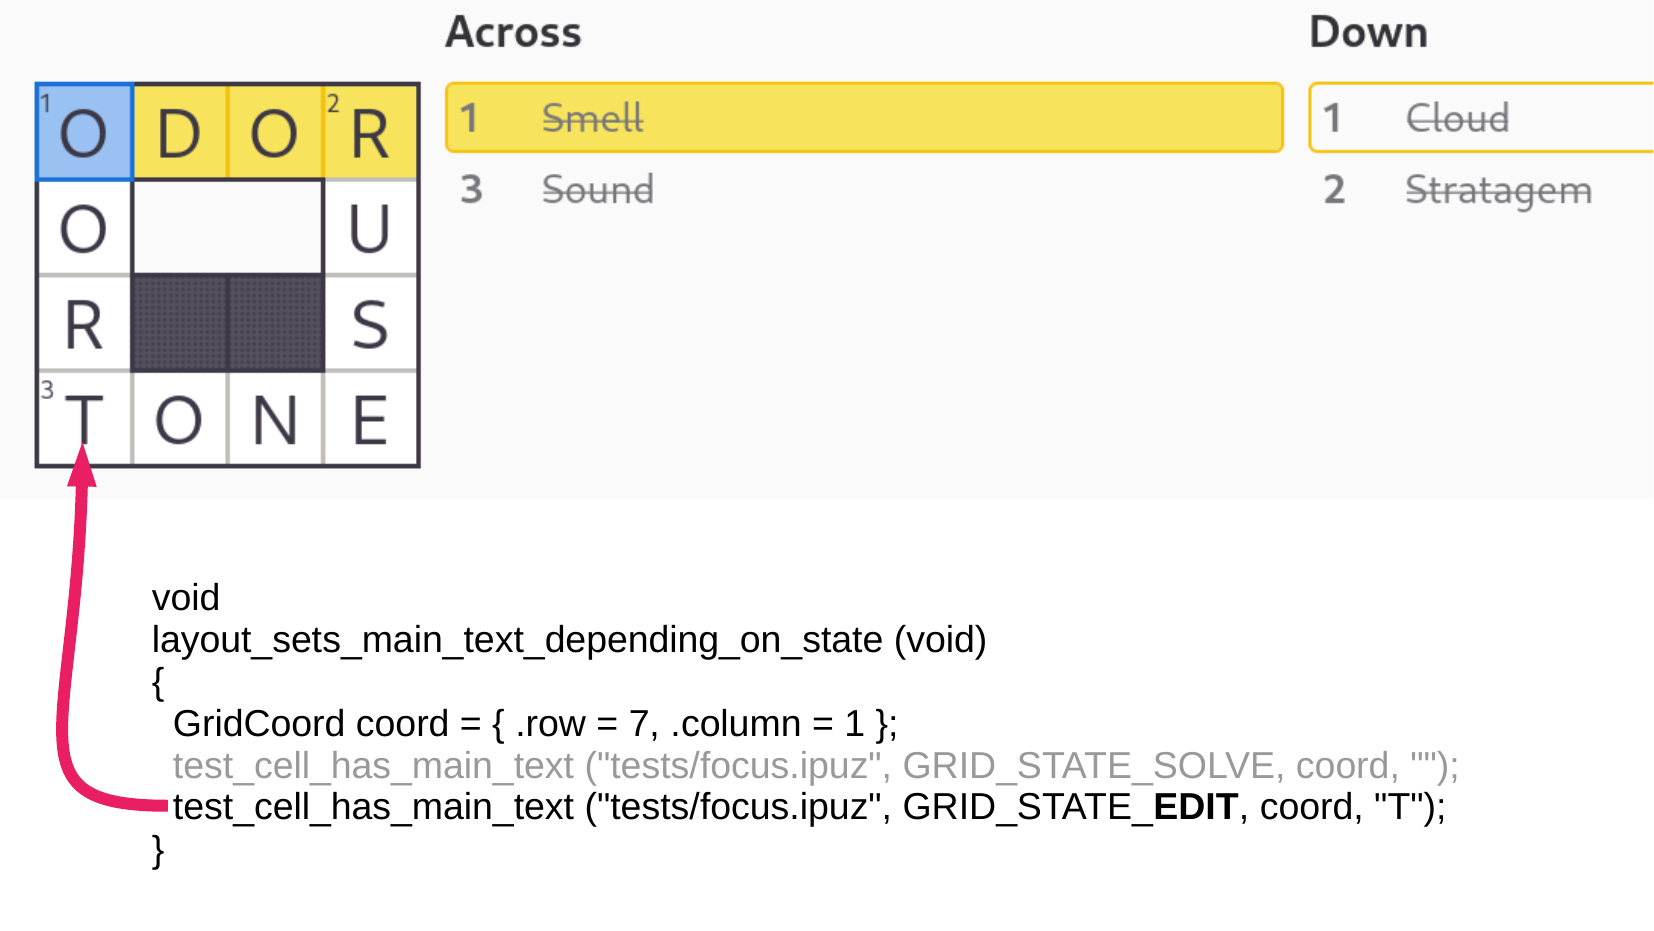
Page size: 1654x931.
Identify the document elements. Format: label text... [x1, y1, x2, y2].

text_box void layout_sets_main_text_depending_on_state (void) { GridCoord coord = { .row = 7, .column = 1 }; test_cell_has_main_text ("tests/focus.ipuz", GRID_STATE_SOLVE, coord, ""); test_cell_has_main_text ("tests/focus.ipuz", GRID_STATE_EDIT, coord, "T"); } [137, 568, 1576, 878]
picture [0, 0, 1654, 499]
